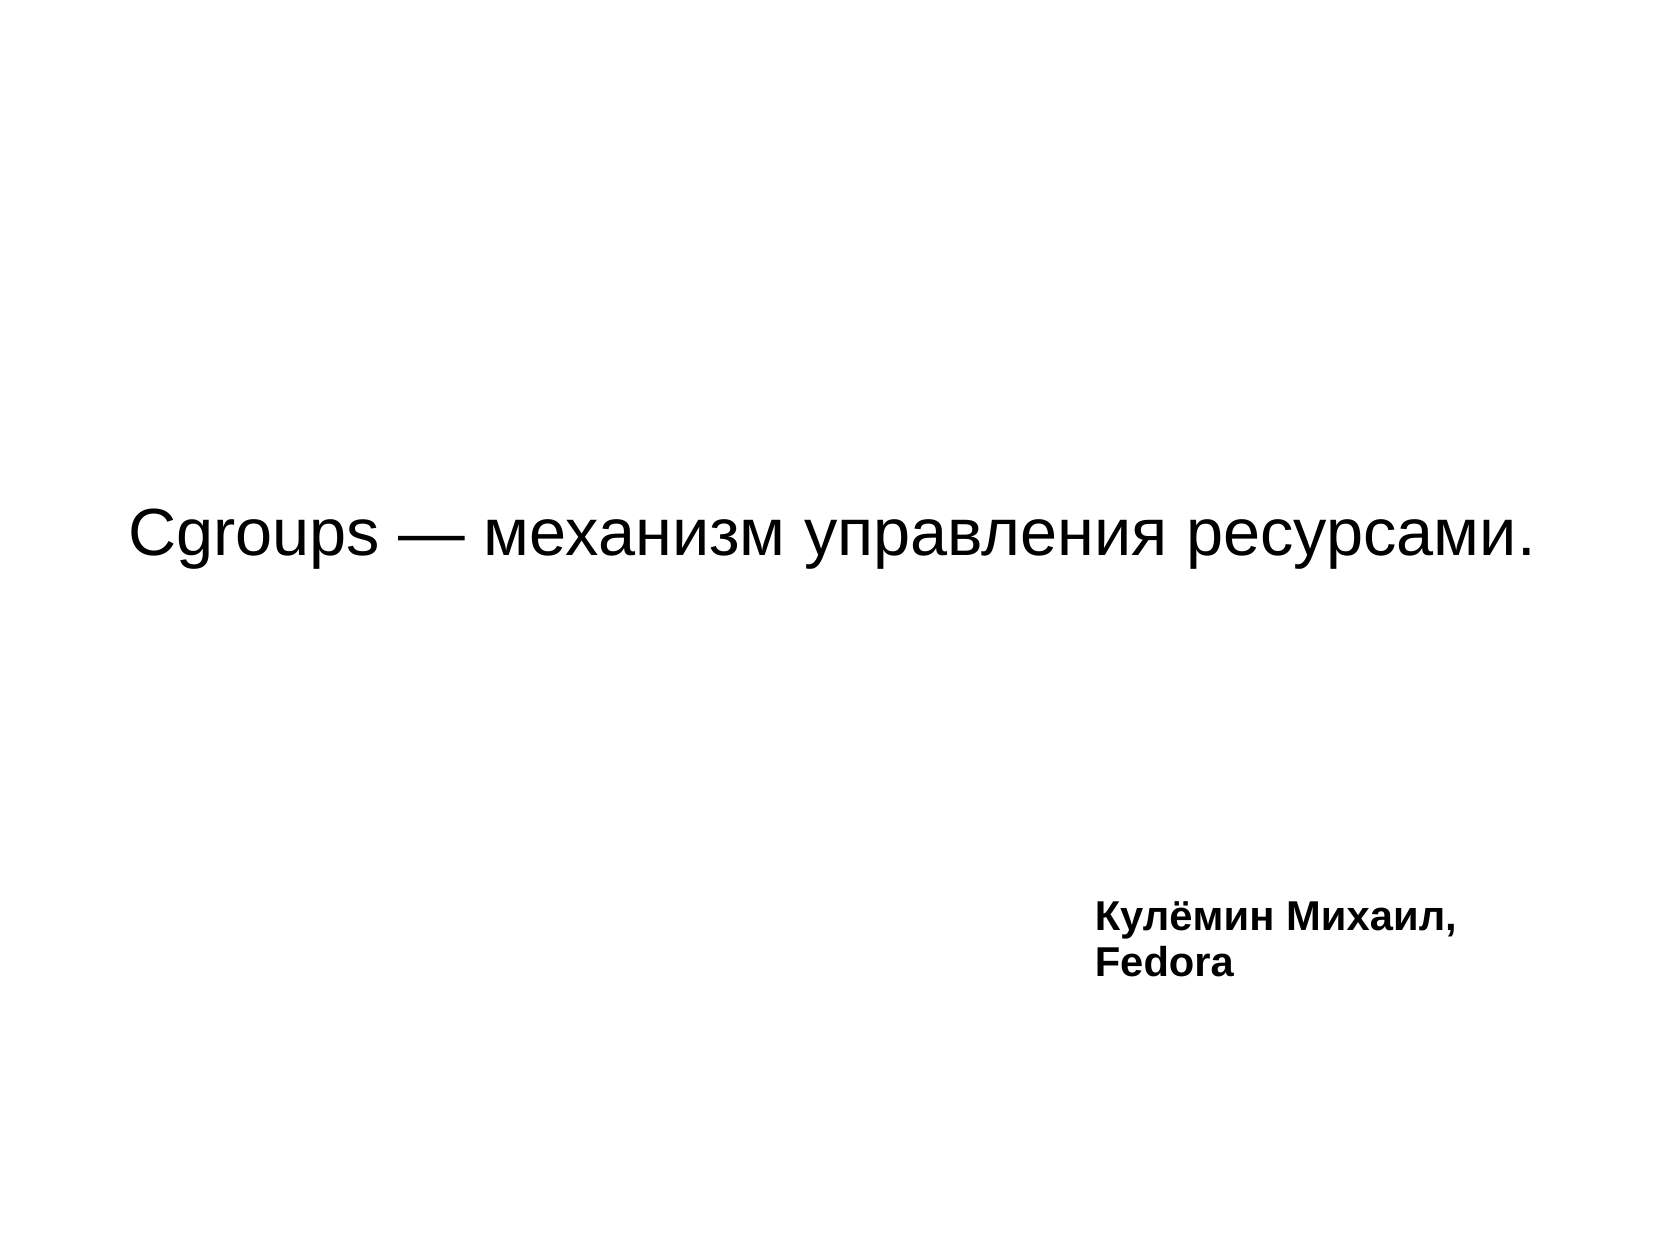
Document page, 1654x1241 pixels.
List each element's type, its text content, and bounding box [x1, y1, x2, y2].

text_box Кулёмин Михаил, Fedora [1080, 885, 1531, 993]
subtitle Cgroups — механизм управления ресурсами. [105, 495, 1561, 571]
